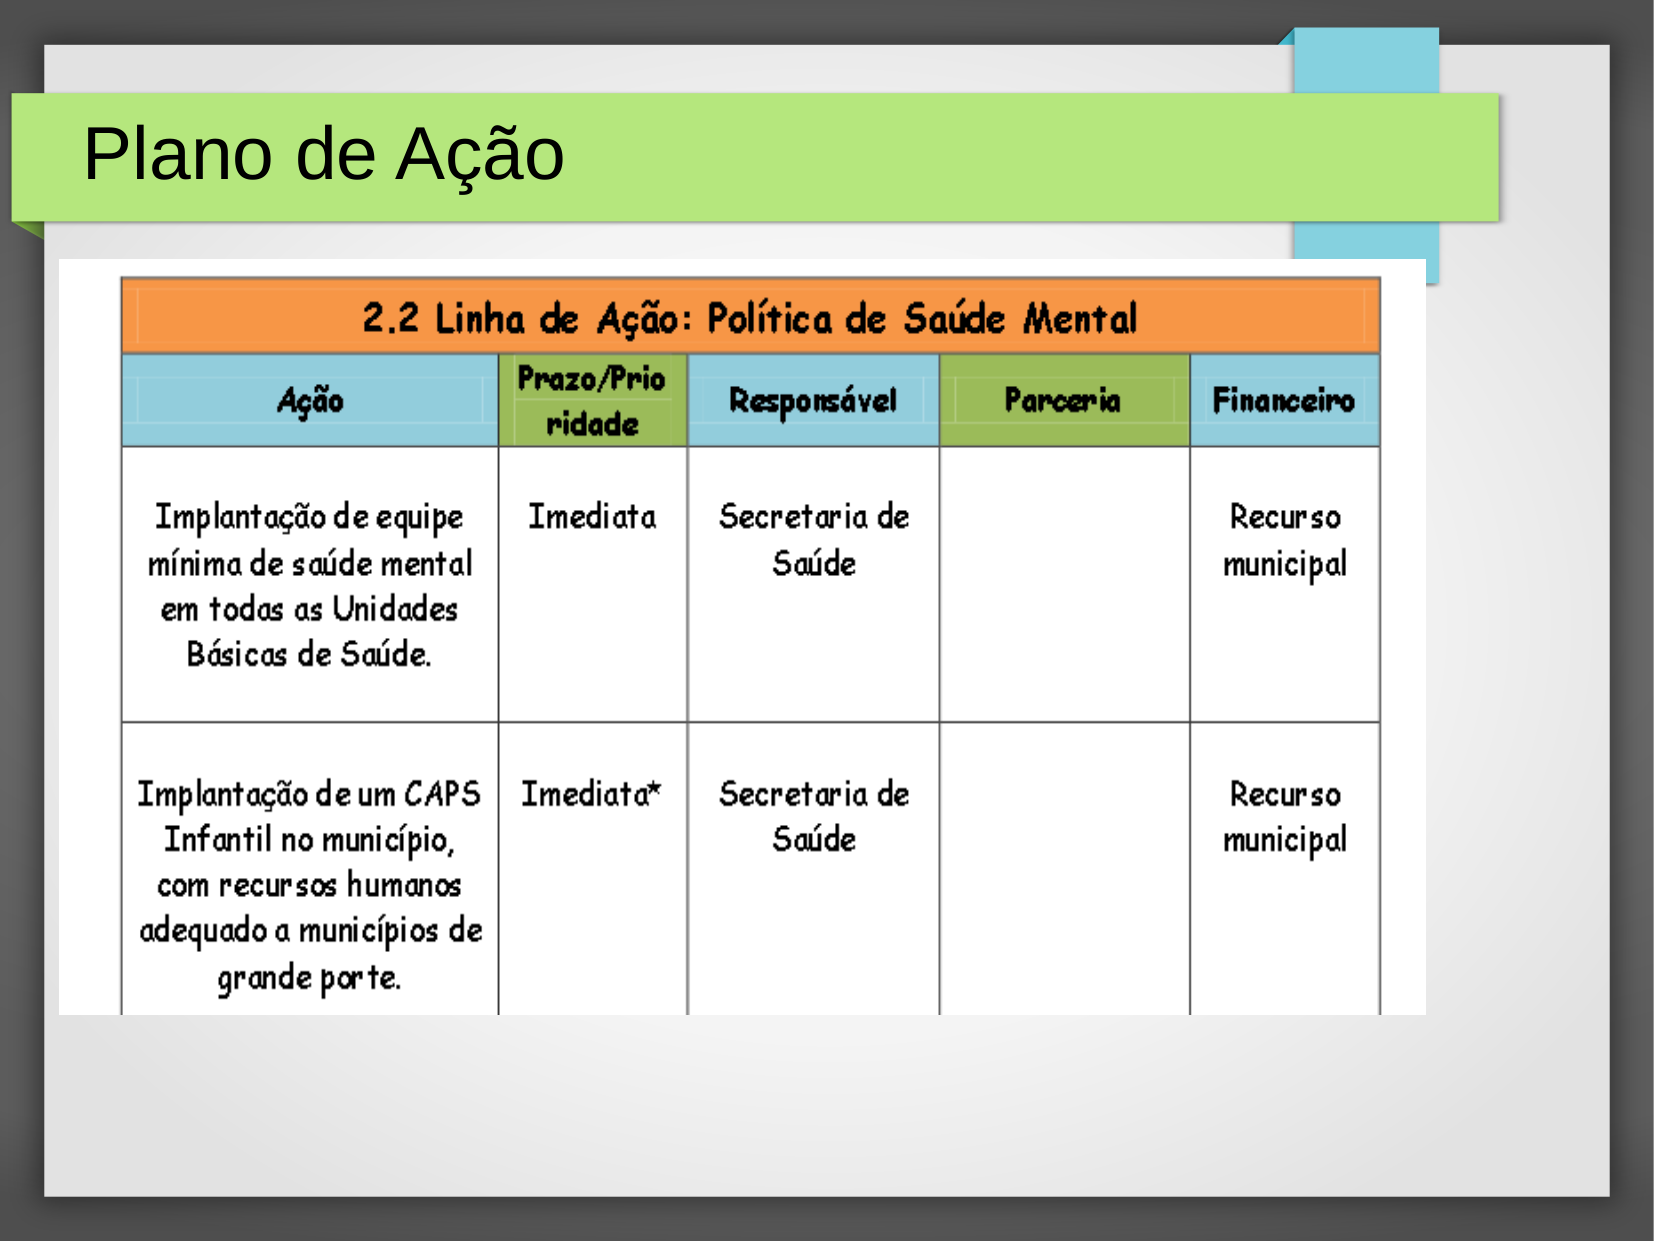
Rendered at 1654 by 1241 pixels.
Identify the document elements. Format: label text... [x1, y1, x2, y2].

title Plano de Ação [82, 94, 1264, 213]
picture [0, 0, 1654, 1241]
